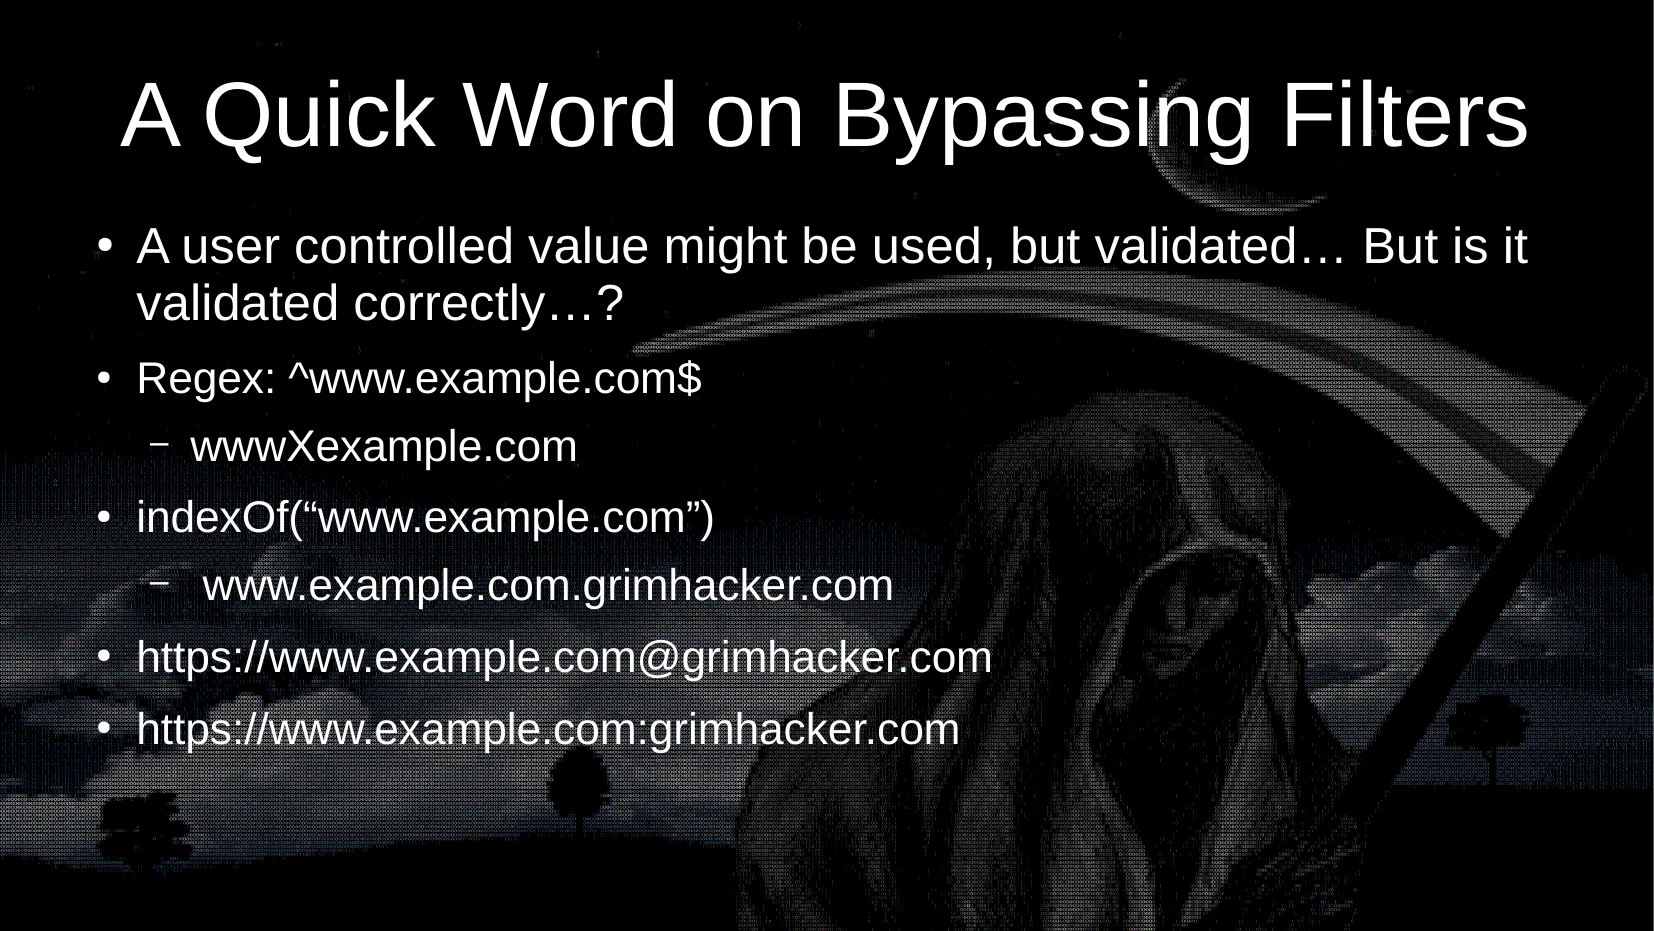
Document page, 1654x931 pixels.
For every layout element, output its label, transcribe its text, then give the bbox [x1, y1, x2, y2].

title A Quick Word on Bypassing Filters [82, 37, 1571, 193]
picture [0, 0, 1654, 931]
list A user controlled value might be used, but validated… But is it validated correctly…? Regex: ^www.example.com$ wwwXexample.com indexOf(“www.example.com”) www.example.com.grimhacker.com https://www.example.com@grimhacker.com https://www.example.com:grimhacker.com [82, 217, 1571, 758]
